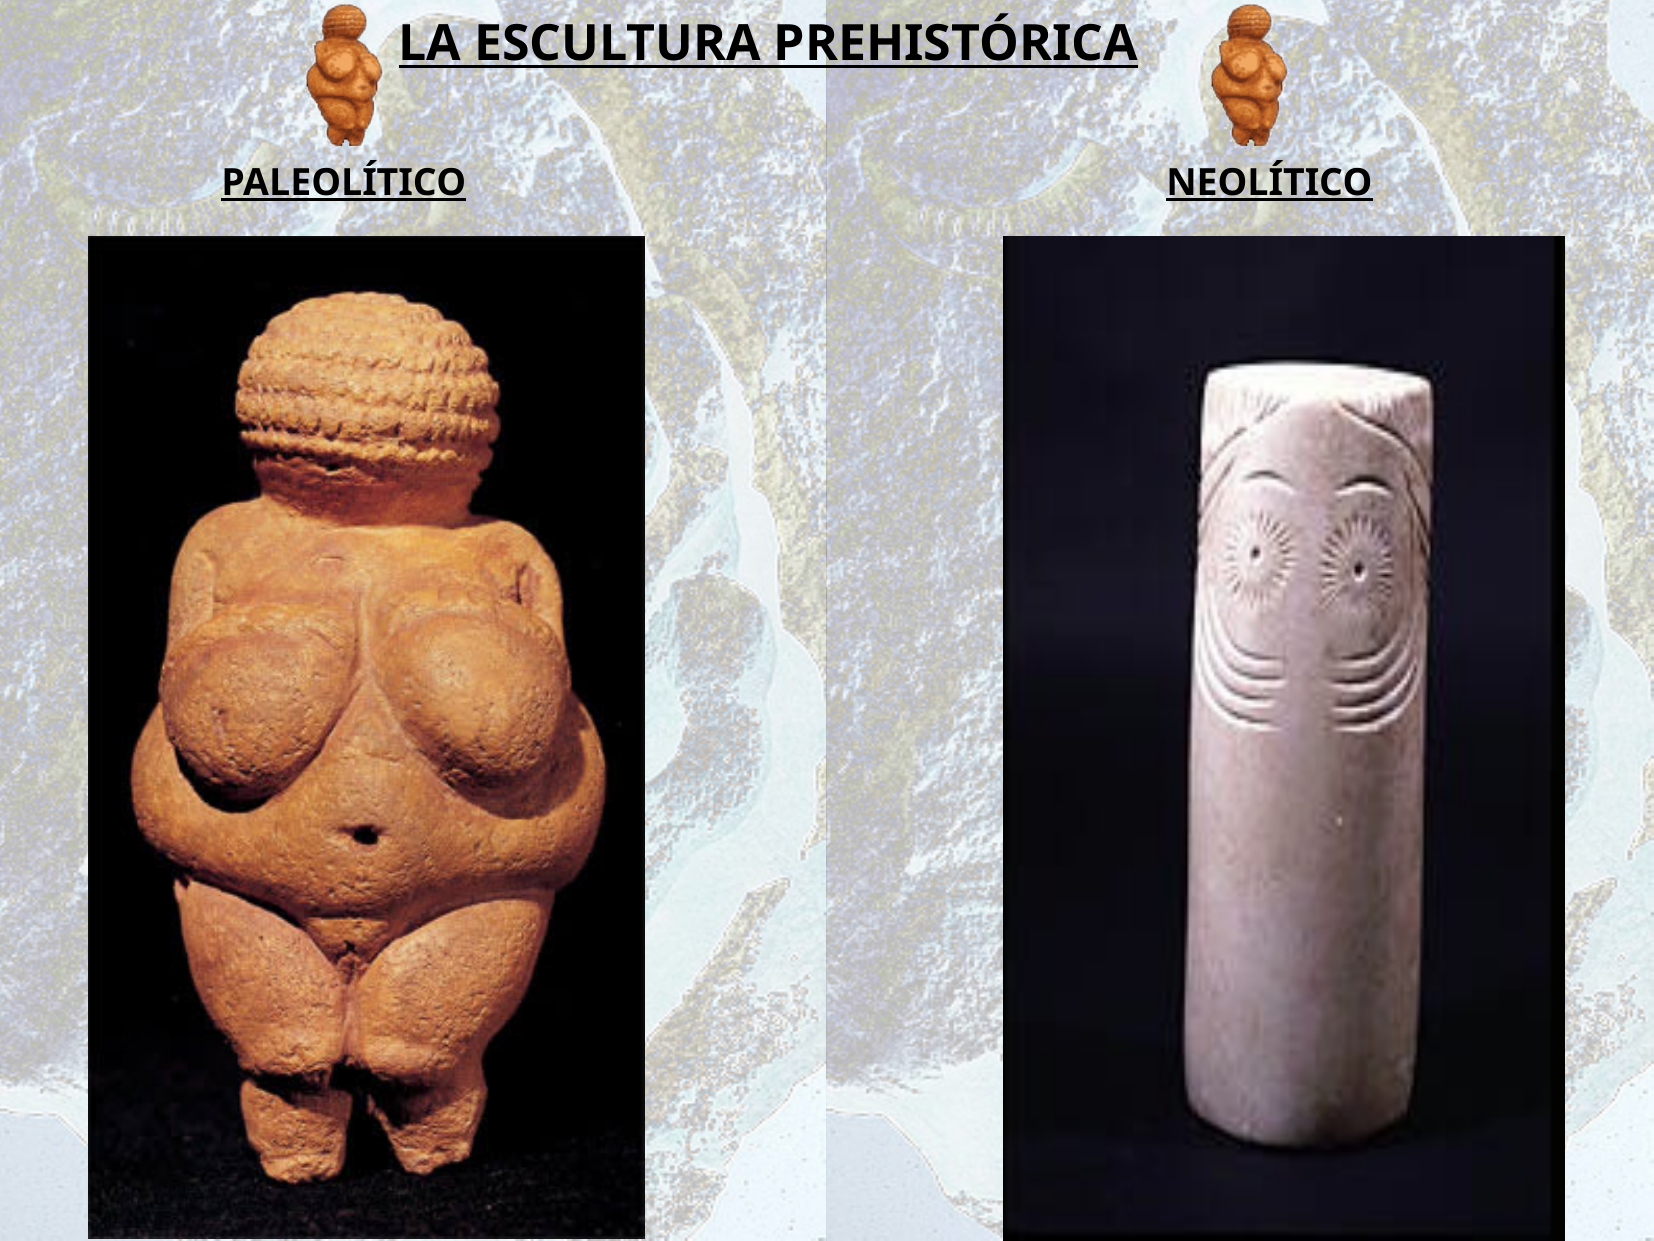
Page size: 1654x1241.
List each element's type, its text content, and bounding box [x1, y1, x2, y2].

text_box NEOLÍTICO [1151, 147, 1402, 208]
picture [0, 0, 1654, 1241]
text_box LA ESCULTURA PREHISTÓRICA [383, 0, 1217, 75]
text_box PALEOLÍTICO [206, 147, 502, 208]
